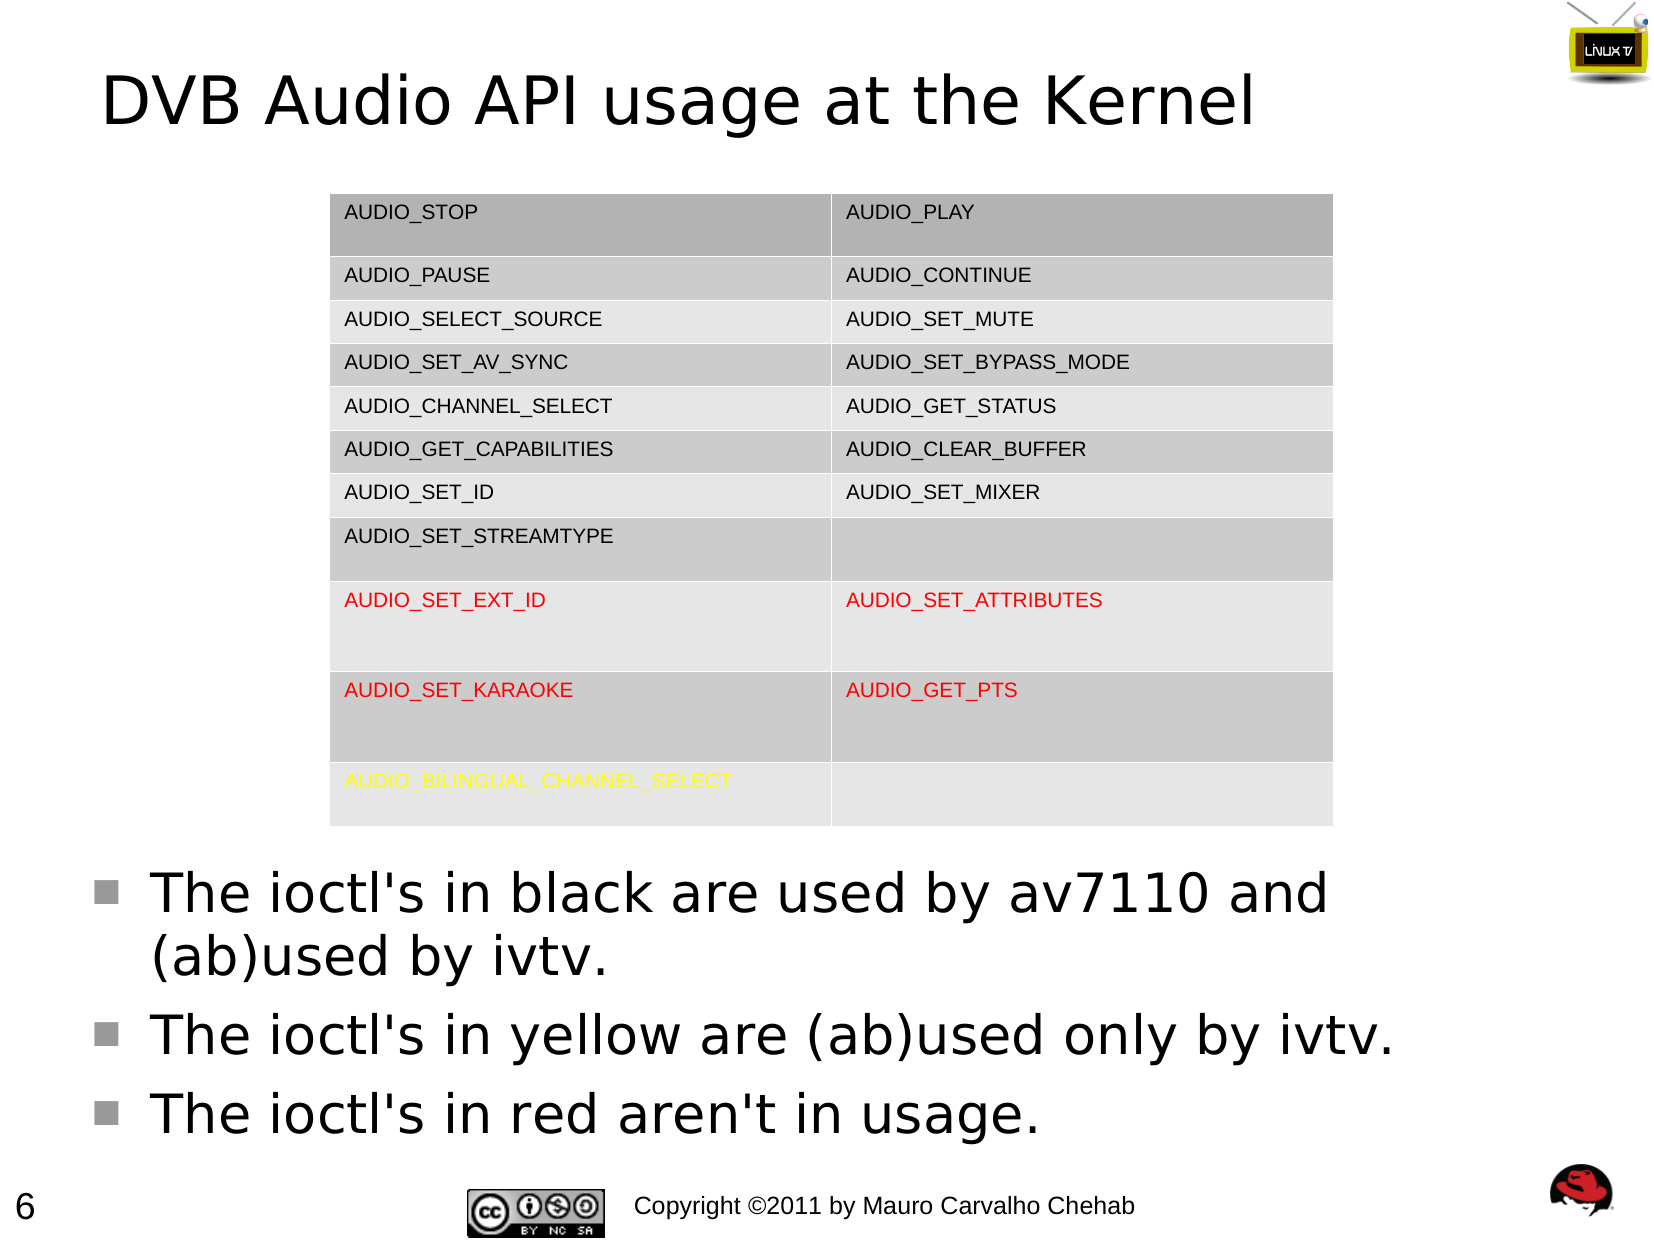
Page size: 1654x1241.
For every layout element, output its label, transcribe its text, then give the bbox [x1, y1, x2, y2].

list The ioctl's in black are used by av7110 and (ab)used by ivtv. The ioctl's in yellow are (ab)used only by ivtv. The ioctl's in red aren't in usage. [94, 862, 1500, 1174]
table_header AUDIO_STOP [330, 194, 831, 256]
table_cell AUDIO_SET_STREAMTYPE [330, 518, 831, 581]
picture [1564, 0, 1654, 89]
table_cell AUDIO_BILINGUAL_CHANNEL_SELECT [330, 763, 831, 826]
table_cell AUDIO_SET_MIXER [832, 474, 1333, 517]
picture [467, 1189, 605, 1238]
table_cell AUDIO_GET_STATUS [832, 387, 1333, 430]
table_cell AUDIO_SET_ID [330, 474, 831, 517]
table_cell AUDIO_CHANNEL_SELECT [330, 387, 831, 430]
table_cell AUDIO_SELECT_SOURCE [330, 301, 831, 343]
table_cell AUDIO_CONTINUE [832, 257, 1333, 300]
table_cell AUDIO_SET_AV_SYNC [330, 344, 831, 386]
table_cell AUDIO_SET_EXT_ID [330, 582, 831, 671]
table_cell AUDIO_SET_MUTE [832, 301, 1333, 343]
table_cell AUDIO_SET_BYPASS_MODE [832, 344, 1333, 386]
table_cell AUDIO_GET_PTS [832, 672, 1333, 762]
table_cell AUDIO_PAUSE [330, 257, 831, 300]
table_cell AUDIO_SET_KARAOKE [330, 672, 831, 762]
table_cell [832, 518, 1333, 581]
picture [1549, 1162, 1619, 1224]
table_cell AUDIO_GET_CAPABILITIES [330, 431, 831, 473]
table_cell AUDIO_SET_ATTRIBUTES [832, 582, 1333, 671]
title DVB Audio API usage at the Kernel [100, 45, 1506, 157]
table_cell [832, 763, 1333, 826]
table_header AUDIO_PLAY [832, 194, 1333, 256]
table_cell AUDIO_CLEAR_BUFFER [832, 431, 1333, 473]
